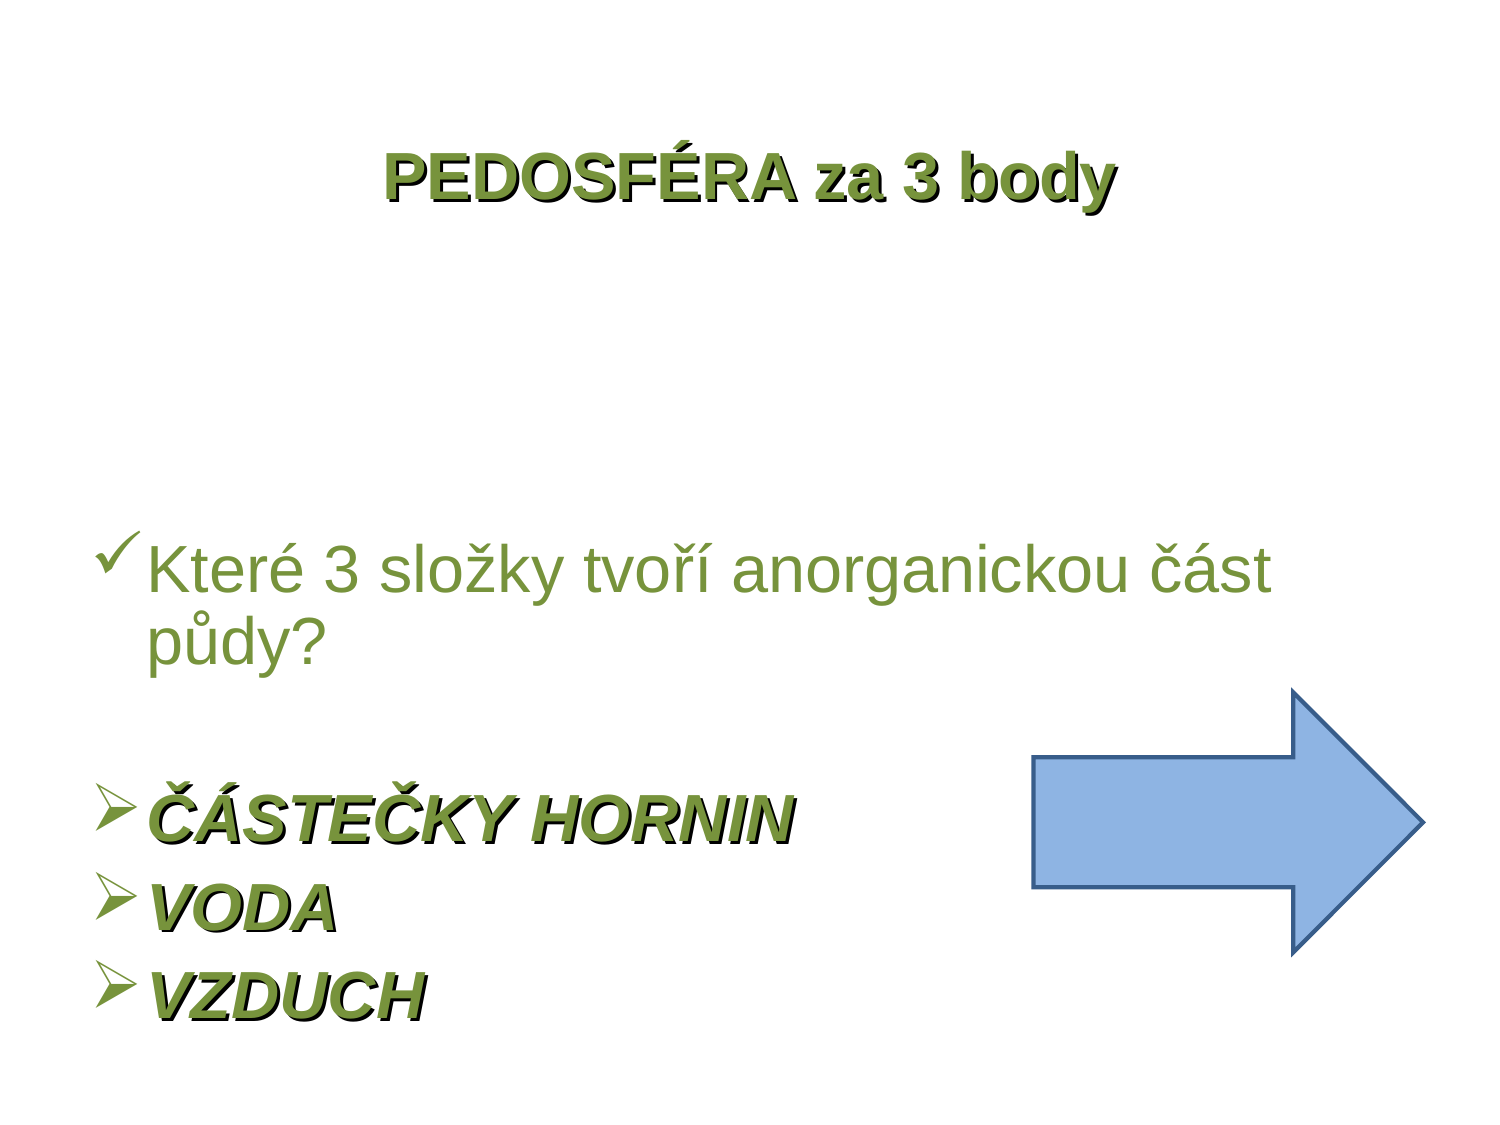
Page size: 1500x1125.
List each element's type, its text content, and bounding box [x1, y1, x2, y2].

text_box [1033, 692, 1424, 953]
title PEDOSFÉRA za 3 body [75, 113, 1426, 233]
list Které 3 složky tvoří anorganickou část půdy? ČÁSTEČKY HORNIN VODA VZDUCH [75, 527, 1426, 1079]
